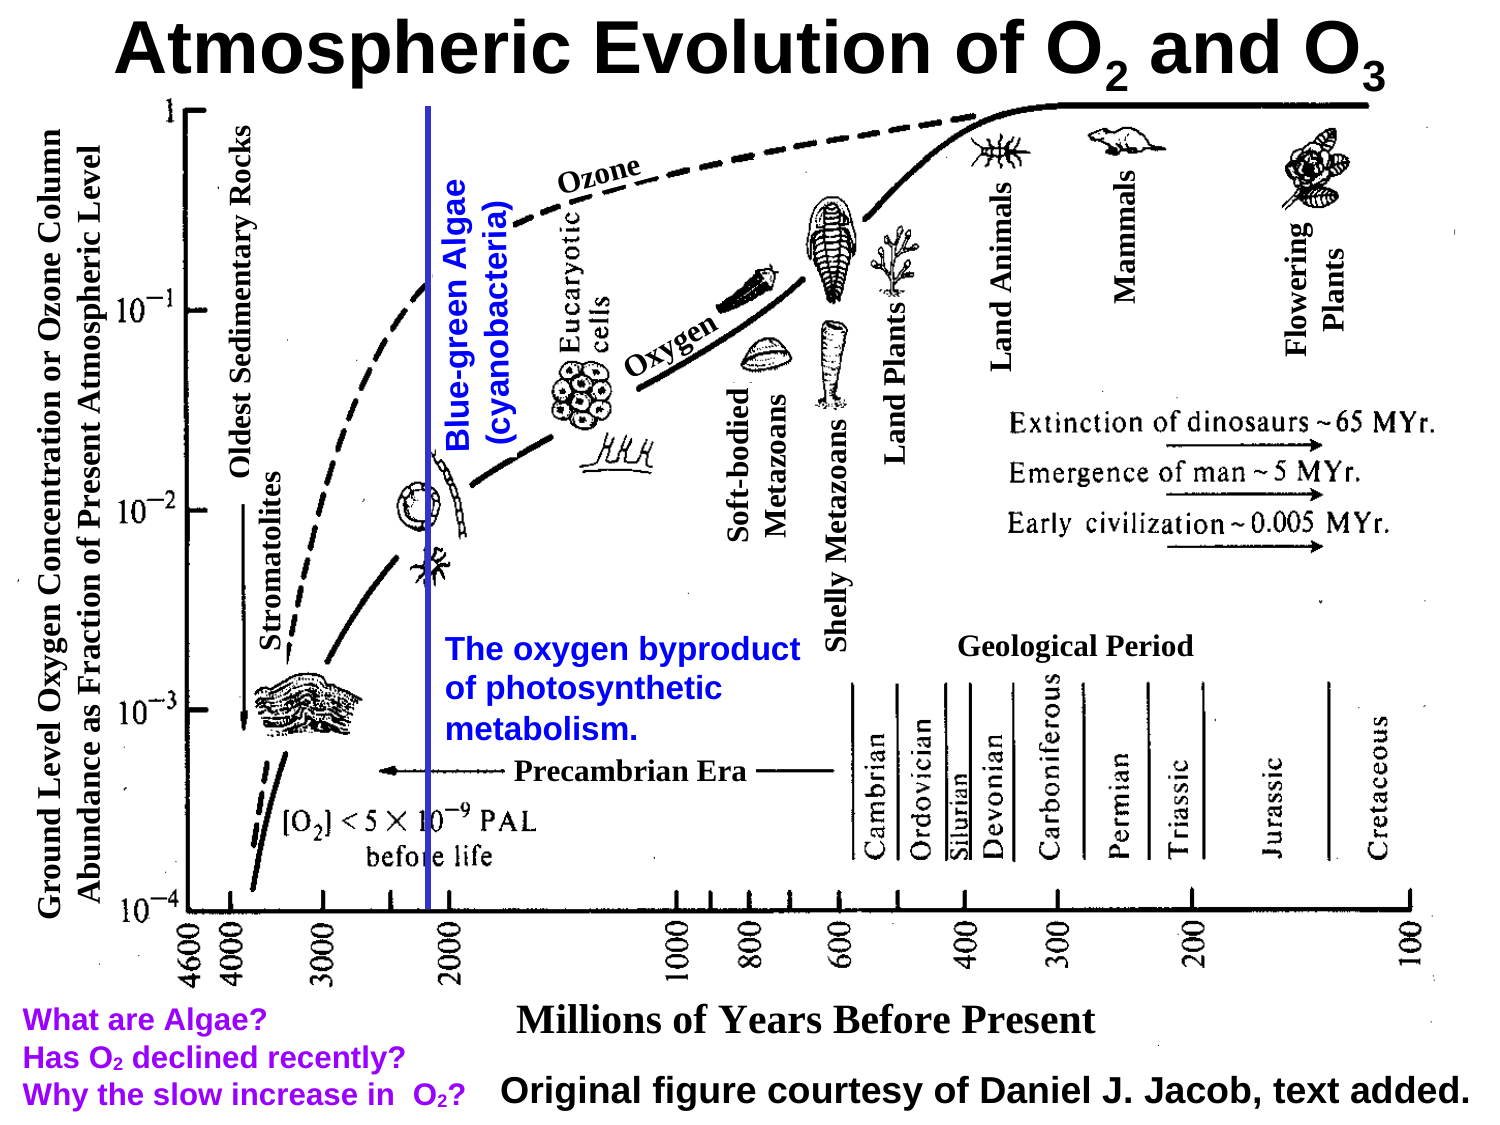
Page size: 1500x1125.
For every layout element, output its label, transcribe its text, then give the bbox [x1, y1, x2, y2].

text_box The oxygen byproduct of photosynthetic metabolism. [431, 619, 881, 755]
text_box Land Animals [979, 177, 1023, 378]
text_box Oxygen [608, 298, 729, 390]
text_box Precambrian Era [505, 750, 756, 788]
text_box (cyanobacteria) [472, 188, 517, 458]
text_box Millions of Years Before Present [501, 984, 1112, 1051]
text_box Oldest Sedimentary Rocks [219, 106, 262, 498]
text_box Stromatolites [249, 455, 287, 667]
text_box Land Plants [873, 302, 917, 466]
text_box Original figure courtesy of Daniel J. Jacob, text added. [496, 1058, 1487, 1120]
text_box Ground Level Oxygen Concentration or Ozone Column Abundance as Fraction of Present Atmospheric Level [19, 114, 115, 936]
title Atmospheric Evolution of O2 and O3 [0, 0, 1500, 101]
text_box Soft-bodied Metazoans [716, 382, 792, 549]
text_box Shelly Metazoans [814, 412, 853, 661]
text_box Mammals [1103, 162, 1144, 313]
text_box Geological Period [925, 625, 1226, 664]
text_box [17, 101, 1456, 1058]
text_box What are Algae? Has O2 declined recently? Why the slow increase in O2? [7, 992, 496, 1120]
text_box Flowering Plants [1275, 215, 1351, 366]
text_box Ozone [536, 139, 660, 206]
text_box Blue-green Algae [431, 173, 483, 460]
